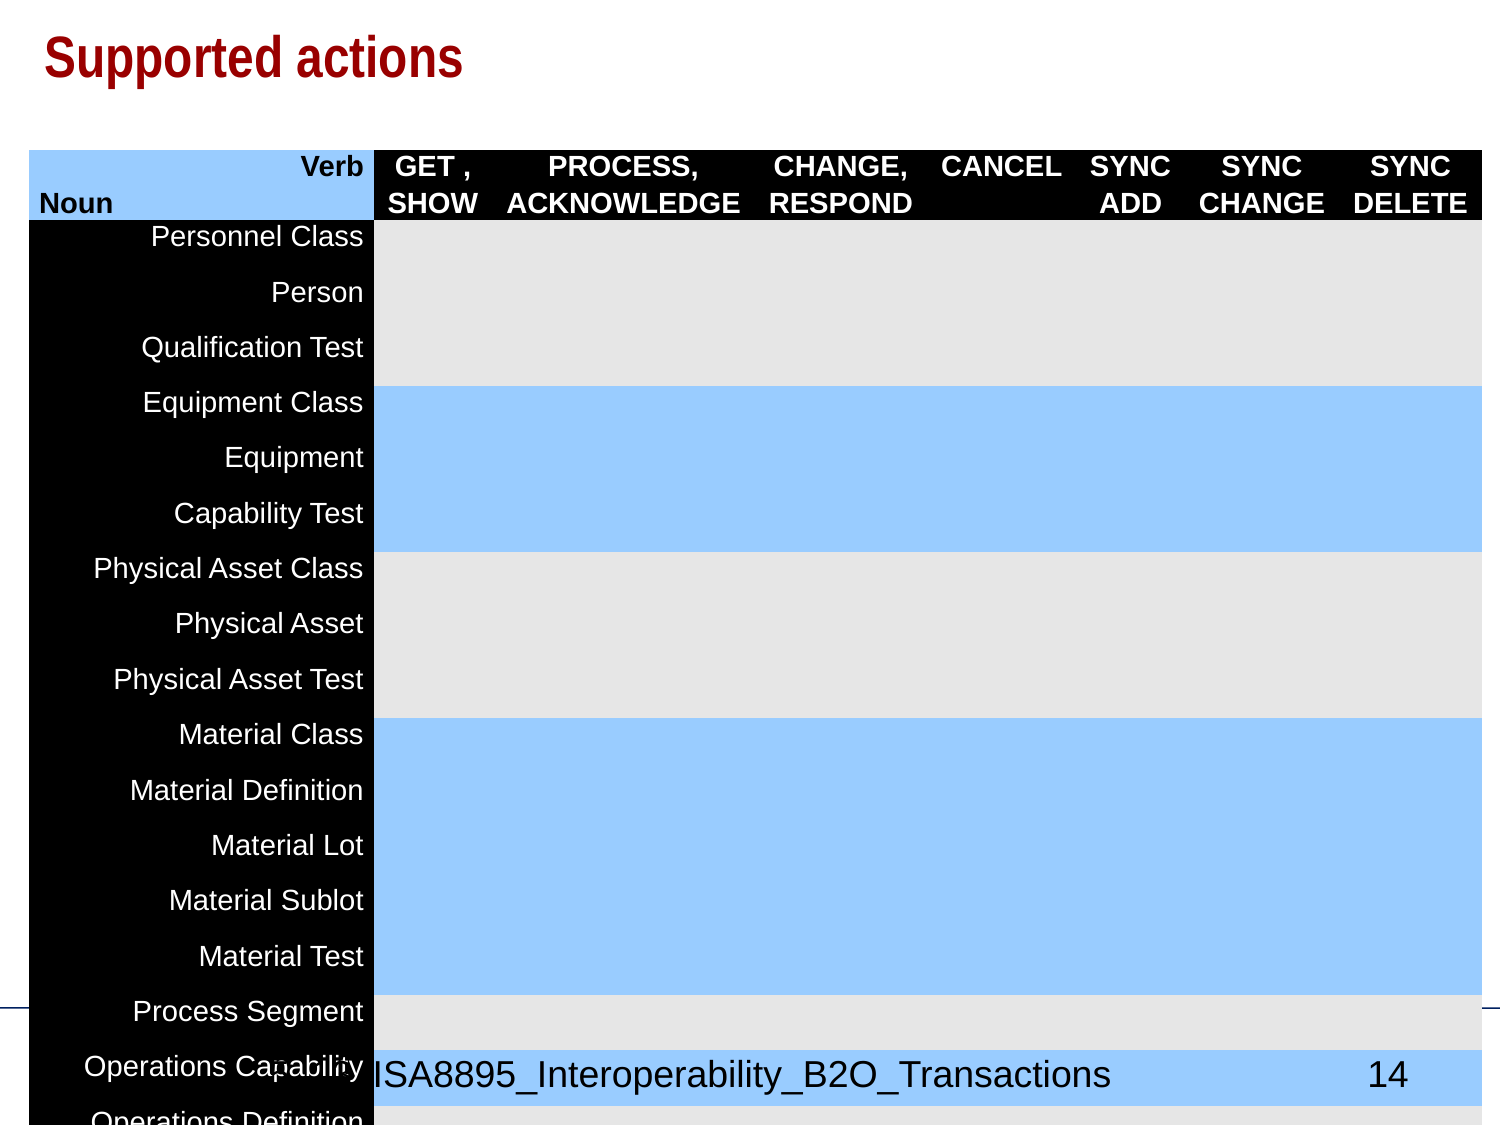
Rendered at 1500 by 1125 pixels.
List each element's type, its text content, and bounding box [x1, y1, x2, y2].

table_cell [1339, 774, 1482, 829]
table_cell [1076, 718, 1185, 774]
table_cell [492, 386, 755, 441]
table_cell [755, 718, 927, 774]
table_cell Material Lot [29, 829, 374, 884]
table_cell [374, 220, 492, 275]
table_cell [1076, 829, 1185, 884]
table_cell [1185, 829, 1339, 884]
table_cell [492, 220, 755, 275]
table_cell [1339, 497, 1482, 552]
table_header CHANGE, RESPOND [755, 150, 927, 220]
table_cell [374, 275, 492, 331]
table_cell [927, 774, 1076, 829]
table_cell [374, 663, 492, 718]
table_header CANCEL [927, 150, 1076, 220]
table_cell [492, 774, 755, 829]
table_cell [1076, 386, 1185, 441]
table_header Verb Noun [29, 150, 374, 220]
table_cell [927, 331, 1076, 386]
table_cell [755, 220, 927, 275]
table_cell [374, 884, 492, 940]
table_cell [1185, 608, 1339, 663]
table_cell [927, 718, 1076, 774]
table_cell [1339, 995, 1482, 1050]
table_cell [755, 386, 927, 441]
table_cell [1339, 275, 1482, 331]
table_cell [1185, 663, 1339, 718]
table_cell [927, 1106, 1076, 1125]
table_cell [755, 884, 927, 940]
footer 5_13_ISA8895_Interoperability_B2O_Transactions [253, 1034, 1336, 1103]
table_cell [492, 829, 755, 884]
table_cell Equipment Class [29, 386, 374, 441]
table_cell [927, 552, 1076, 608]
table_cell [1339, 718, 1482, 774]
table_cell [1185, 275, 1339, 331]
table_cell [1185, 552, 1339, 608]
table_cell [927, 497, 1076, 552]
title Supported actions [29, 12, 1471, 138]
table_cell [374, 718, 492, 774]
table_cell [755, 331, 927, 386]
table_cell [1185, 220, 1339, 275]
table_cell [1076, 774, 1185, 829]
table_cell [374, 995, 492, 1034]
table_cell Material Class [29, 718, 374, 774]
table_cell Material Sublot [29, 884, 374, 940]
table_cell [492, 275, 755, 331]
table_cell [927, 275, 1076, 331]
table_cell [755, 608, 927, 663]
table_cell [492, 663, 755, 718]
table_cell [1185, 1050, 1339, 1106]
table_cell [1185, 331, 1339, 386]
table_cell [492, 608, 755, 663]
table_cell [755, 995, 927, 1034]
table_cell [1185, 718, 1339, 774]
table_cell [374, 331, 492, 386]
table_cell [1076, 275, 1185, 331]
table_cell [927, 220, 1076, 275]
table_cell [1076, 663, 1185, 718]
table_cell [492, 718, 755, 774]
table_cell [1076, 331, 1185, 386]
table_cell [1339, 386, 1482, 441]
table_header SYNC ADD [1076, 150, 1185, 220]
table_cell [492, 995, 755, 1034]
table_cell [1185, 774, 1339, 829]
table_cell Person [29, 275, 374, 331]
table_cell [927, 608, 1076, 663]
table_cell [1339, 1106, 1482, 1125]
table_cell [927, 829, 1076, 884]
table_cell [755, 552, 927, 608]
table_cell [1076, 497, 1185, 552]
table_cell [927, 995, 1076, 1034]
table_cell Equipment [29, 441, 374, 497]
table_cell [1339, 940, 1482, 995]
table_cell [374, 552, 492, 608]
table_cell Operations Definition [29, 1106, 374, 1125]
table_cell [1076, 441, 1185, 497]
slide_number <numéro> [1352, 1034, 1490, 1103]
table_cell [1076, 884, 1185, 940]
table_cell [1185, 497, 1339, 552]
table_cell [492, 940, 755, 995]
table_cell [374, 829, 492, 884]
table_cell [374, 774, 492, 829]
table_cell Personnel Class [29, 220, 374, 275]
table_cell [1339, 441, 1482, 497]
table_cell Material Definition [29, 774, 374, 829]
table_cell [1339, 608, 1482, 663]
table_cell [1076, 1106, 1185, 1125]
table_cell [755, 441, 927, 497]
table_cell [374, 386, 492, 441]
table_cell [927, 884, 1076, 940]
table_cell [1185, 386, 1339, 441]
table_cell [1339, 331, 1482, 386]
table_cell [492, 497, 755, 552]
table_cell [374, 1106, 492, 1125]
table_cell [1076, 220, 1185, 275]
table_header GET , SHOW [374, 150, 492, 220]
table_cell [1076, 608, 1185, 663]
table_cell [492, 331, 755, 386]
table_header SYNC CHANGE [1185, 150, 1339, 220]
table_cell Physical Asset Class [29, 552, 374, 608]
table_cell Physical Asset Test [29, 663, 374, 718]
table_cell [1185, 1106, 1339, 1125]
table_cell [927, 940, 1076, 995]
table_cell Qualification Test [29, 331, 374, 386]
table_cell Physical Asset [29, 608, 374, 663]
table_header PROCESS, ACKNOWLEDGE [492, 150, 755, 220]
table_cell [492, 552, 755, 608]
table_cell [1339, 220, 1482, 275]
table_header SYNC DELETE [1339, 150, 1482, 220]
table_cell [927, 441, 1076, 497]
table_cell [492, 441, 755, 497]
table_cell [1185, 441, 1339, 497]
table_cell [1185, 940, 1339, 995]
table_cell [1076, 940, 1185, 995]
table_cell [1185, 884, 1339, 940]
table_cell [927, 663, 1076, 718]
table_cell [374, 441, 492, 497]
table_cell [1076, 552, 1185, 608]
table_cell [755, 940, 927, 995]
table_cell [492, 884, 755, 940]
table_cell [1339, 552, 1482, 608]
table_cell Operations Capability [29, 1050, 374, 1106]
table_cell [755, 1106, 927, 1125]
table_cell [1339, 829, 1482, 884]
table_cell [755, 497, 927, 552]
table_cell [755, 829, 927, 884]
table_cell Capability Test [29, 497, 374, 552]
table_cell [755, 663, 927, 718]
table_cell [1339, 1050, 1482, 1106]
table_cell Material Test [29, 940, 374, 995]
table_cell [755, 774, 927, 829]
table_cell [1076, 995, 1185, 1034]
table_cell [1339, 884, 1482, 940]
table_cell [492, 1106, 755, 1125]
table_cell Process Segment [29, 995, 374, 1050]
table_cell [374, 497, 492, 552]
table_cell [374, 608, 492, 663]
table_cell [927, 386, 1076, 441]
table_cell [755, 275, 927, 331]
table_cell [1185, 995, 1339, 1050]
table_cell [374, 940, 492, 995]
table_cell [1339, 663, 1482, 718]
